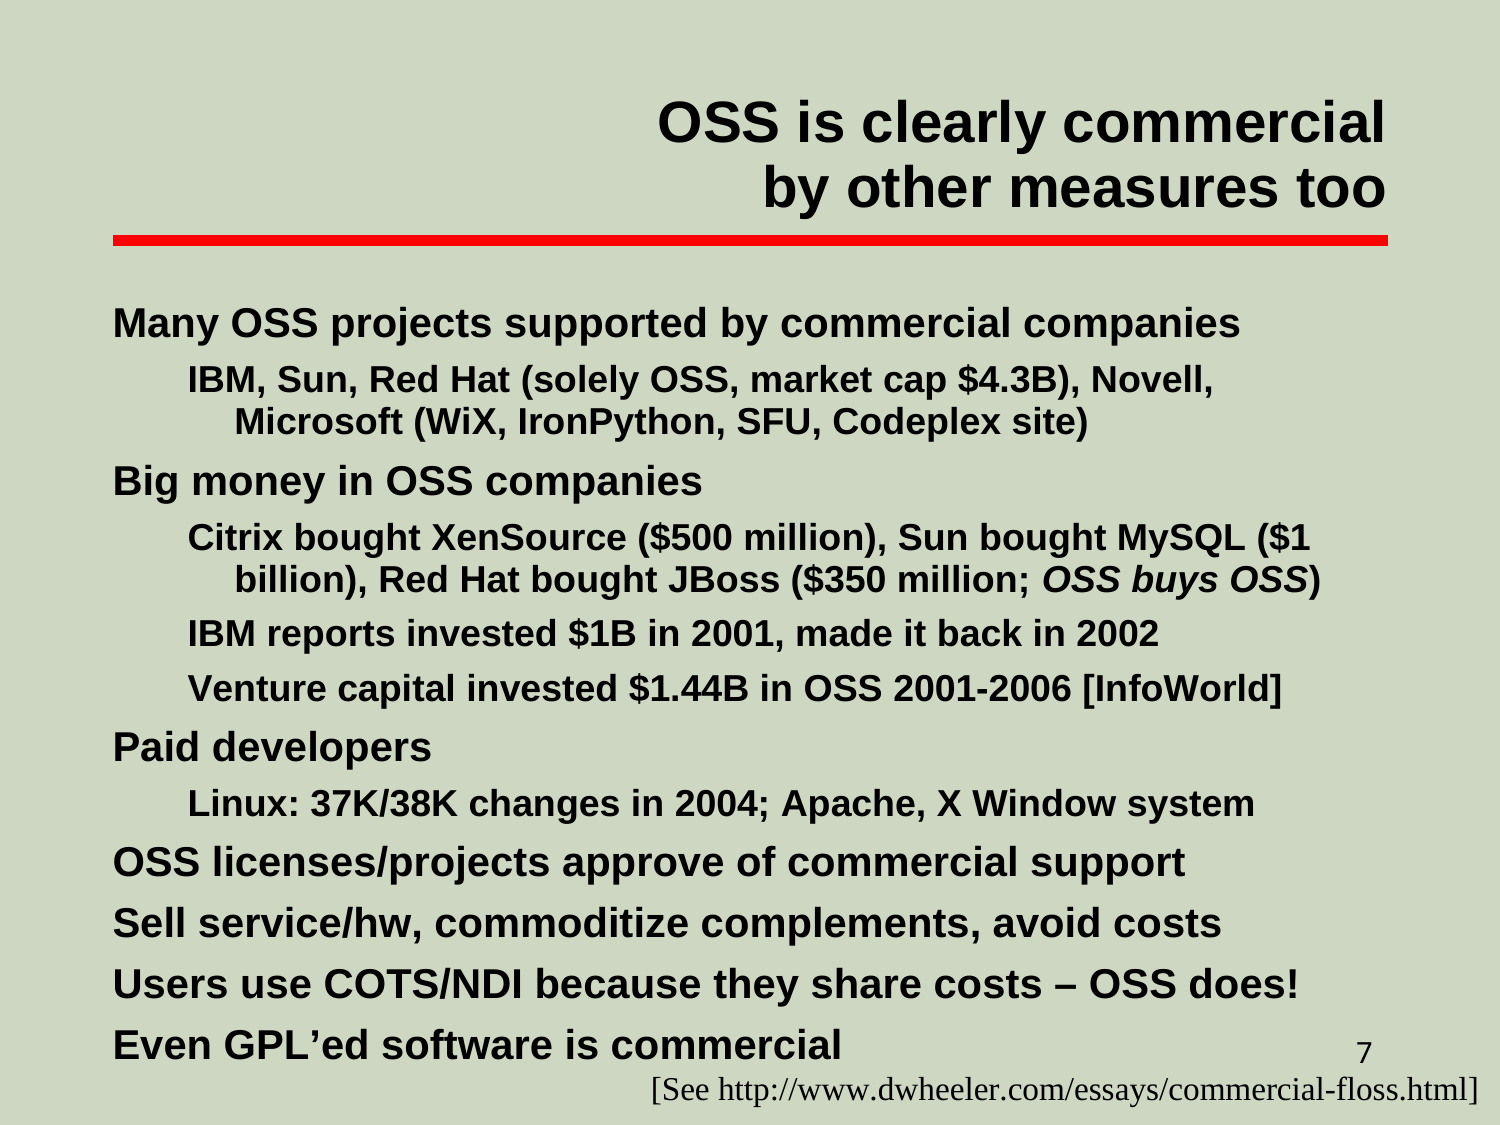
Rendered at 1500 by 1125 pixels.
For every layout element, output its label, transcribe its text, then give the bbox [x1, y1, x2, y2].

text_box [See http://www.dwheeler.com/essays/commercial-floss.html] [615, 1069, 1500, 1108]
list Many OSS projects supported by commercial companies IBM, Sun, Red Hat (solely OSS, market cap $4.3B), Novell, Microsoft (WiX, IronPython, SFU, Codeplex site) Big money in OSS companies Citrix bought XenSource ($500 million), Sun bought MySQL ($1 billion), Red Hat bought JBoss ($350 million; OSS buys OSS) IBM reports invested $1B in 2001, made it back in 2002 Venture capital invested $1.44B in OSS 2001-2006 [InfoWorld] Paid developers Linux: 37K/38K changes in 2004; Apache, X Window system OSS licenses/projects approve of commercial support Sell service/hw, commoditize complements, avoid costs Users use COTS/NDI because they share costs – OSS does! Even GPL’ed software is commercial [112, 299, 1388, 1069]
title OSS is clearly commercial by other measures too [337, 89, 1388, 220]
